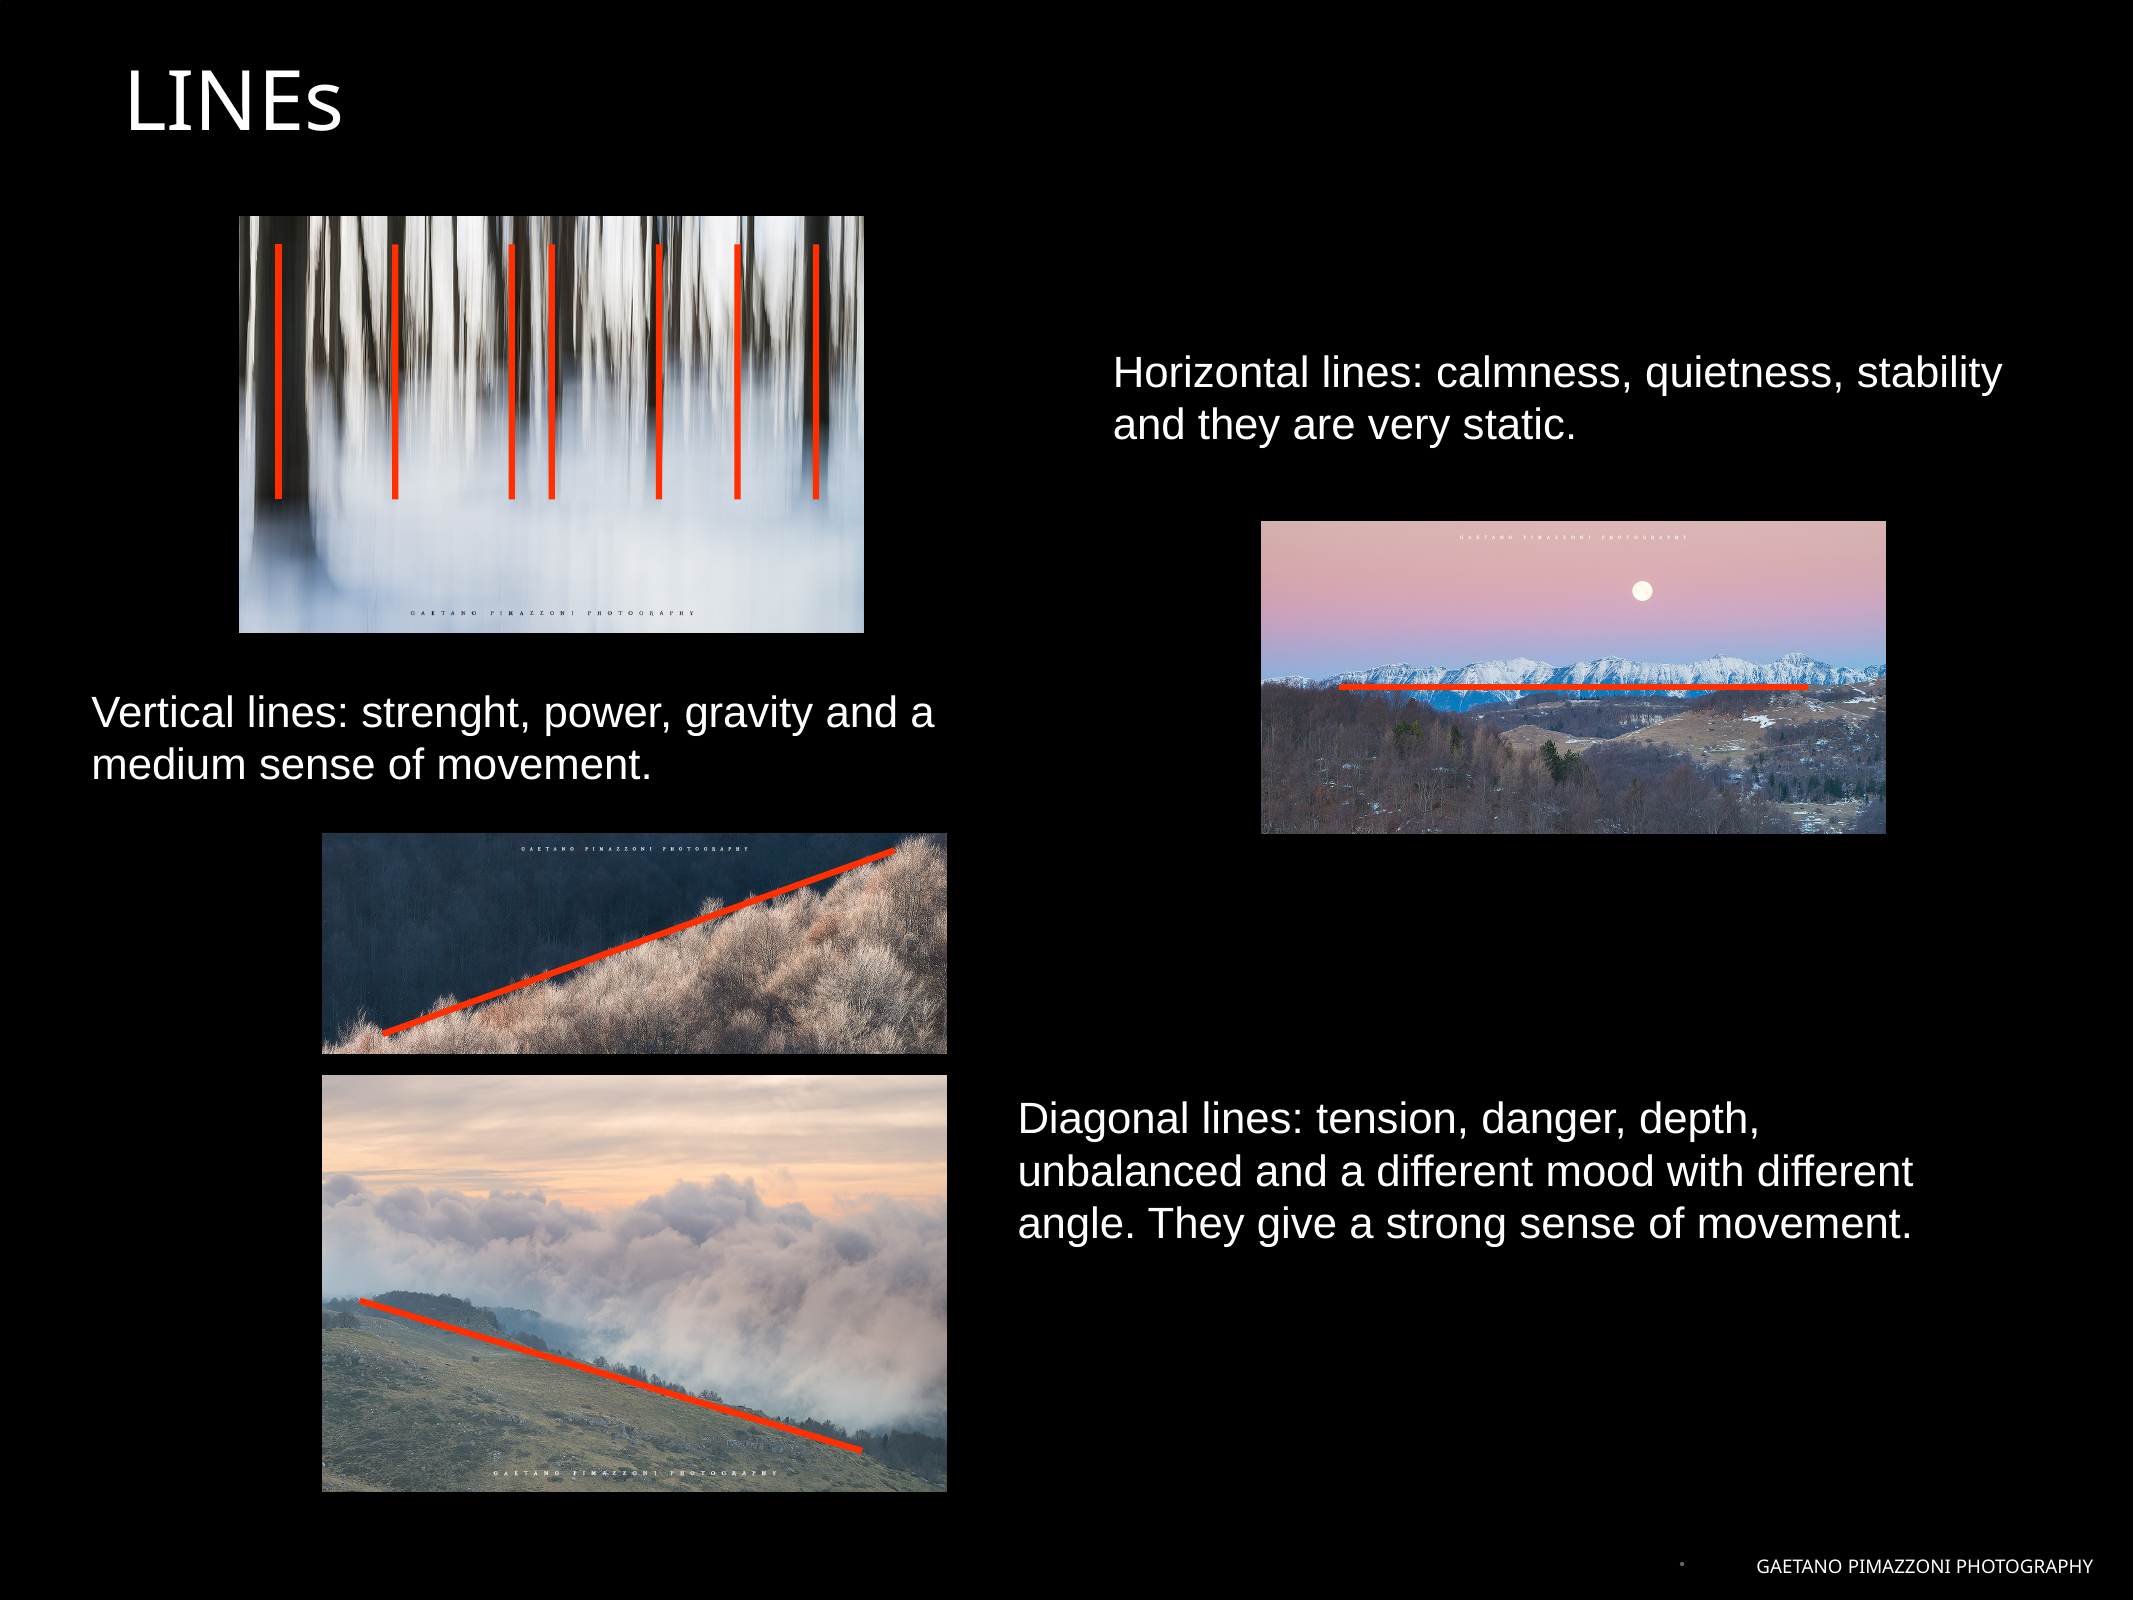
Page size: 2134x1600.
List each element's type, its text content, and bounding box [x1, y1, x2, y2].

picture [322, 832, 947, 1054]
picture [322, 1074, 947, 1493]
text_box Vertical lines: strenght, power, gravity and a medium sense of movement. [83, 675, 1021, 797]
title LINEs [108, 18, 2025, 175]
picture [1260, 521, 1886, 834]
text_box Horizontal lines: calmness, quietness, stability and they are very static. [1104, 334, 2042, 457]
text_box Diagonal lines: tension, danger, depth, unbalanced and a different mood with different angle. They give a strong sense of movement. [1009, 1081, 1947, 1256]
picture [239, 215, 865, 633]
list GAETANO PIMAZZONI PHOTOGRAPHY [1664, 1547, 2134, 1600]
